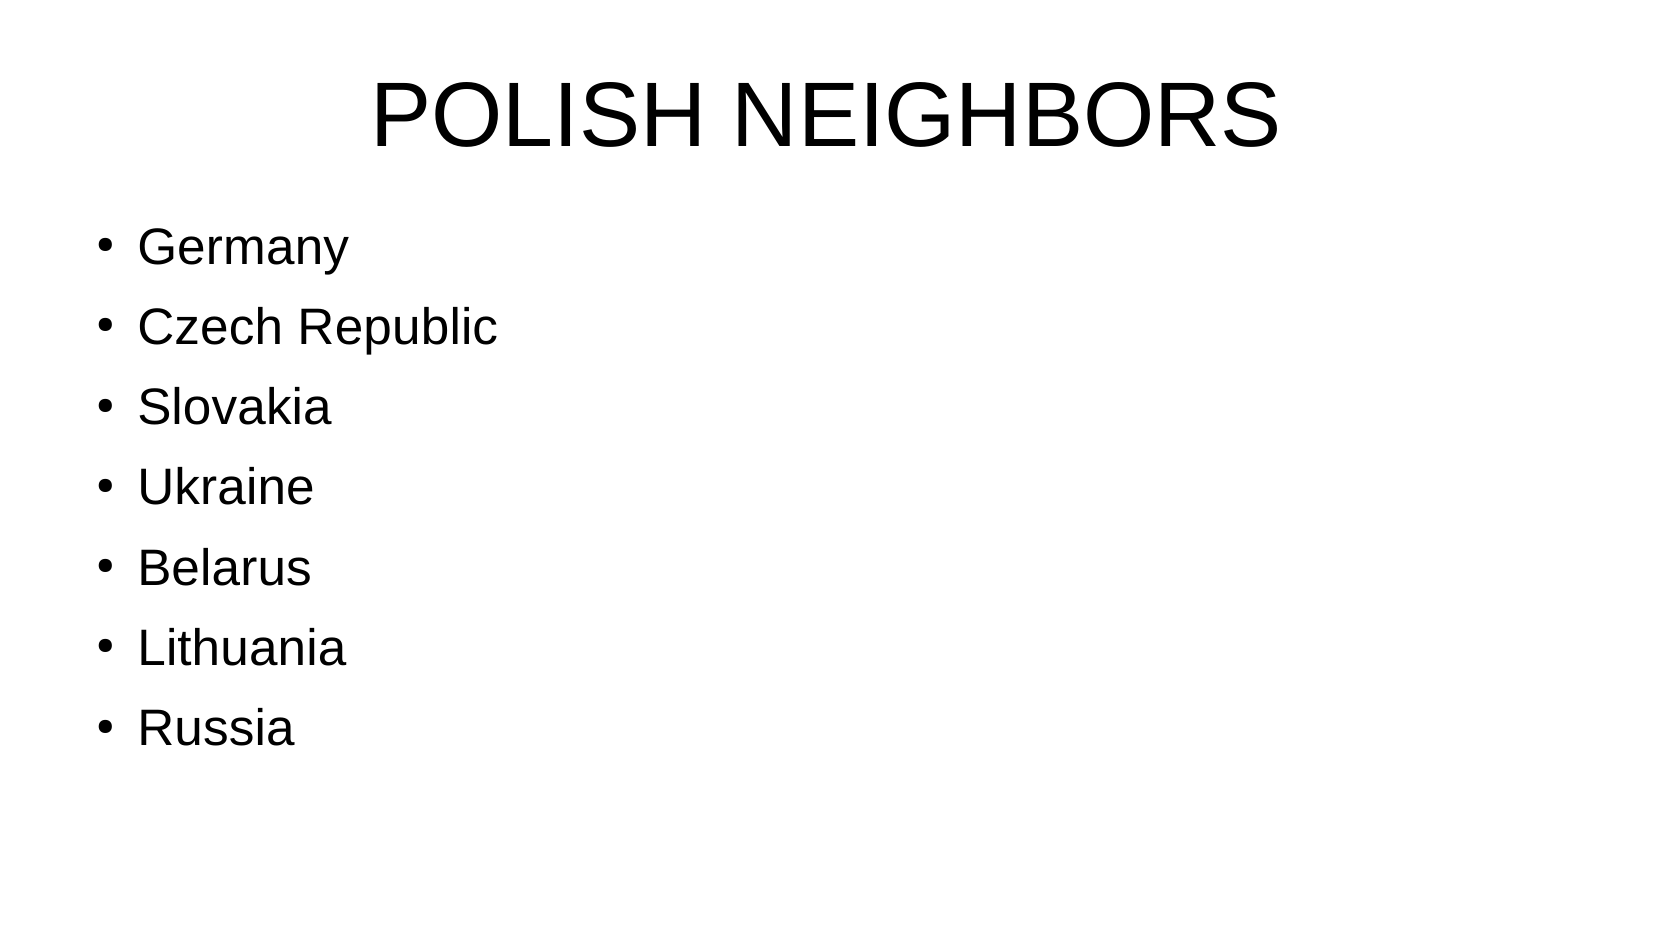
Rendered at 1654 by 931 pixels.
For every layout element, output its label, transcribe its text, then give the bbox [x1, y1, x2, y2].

list Germany Czech Republic Slovakia Ukraine Belarus Lithuania Russia [82, 217, 1571, 758]
title POLISH NEIGHBORS [82, 37, 1571, 193]
